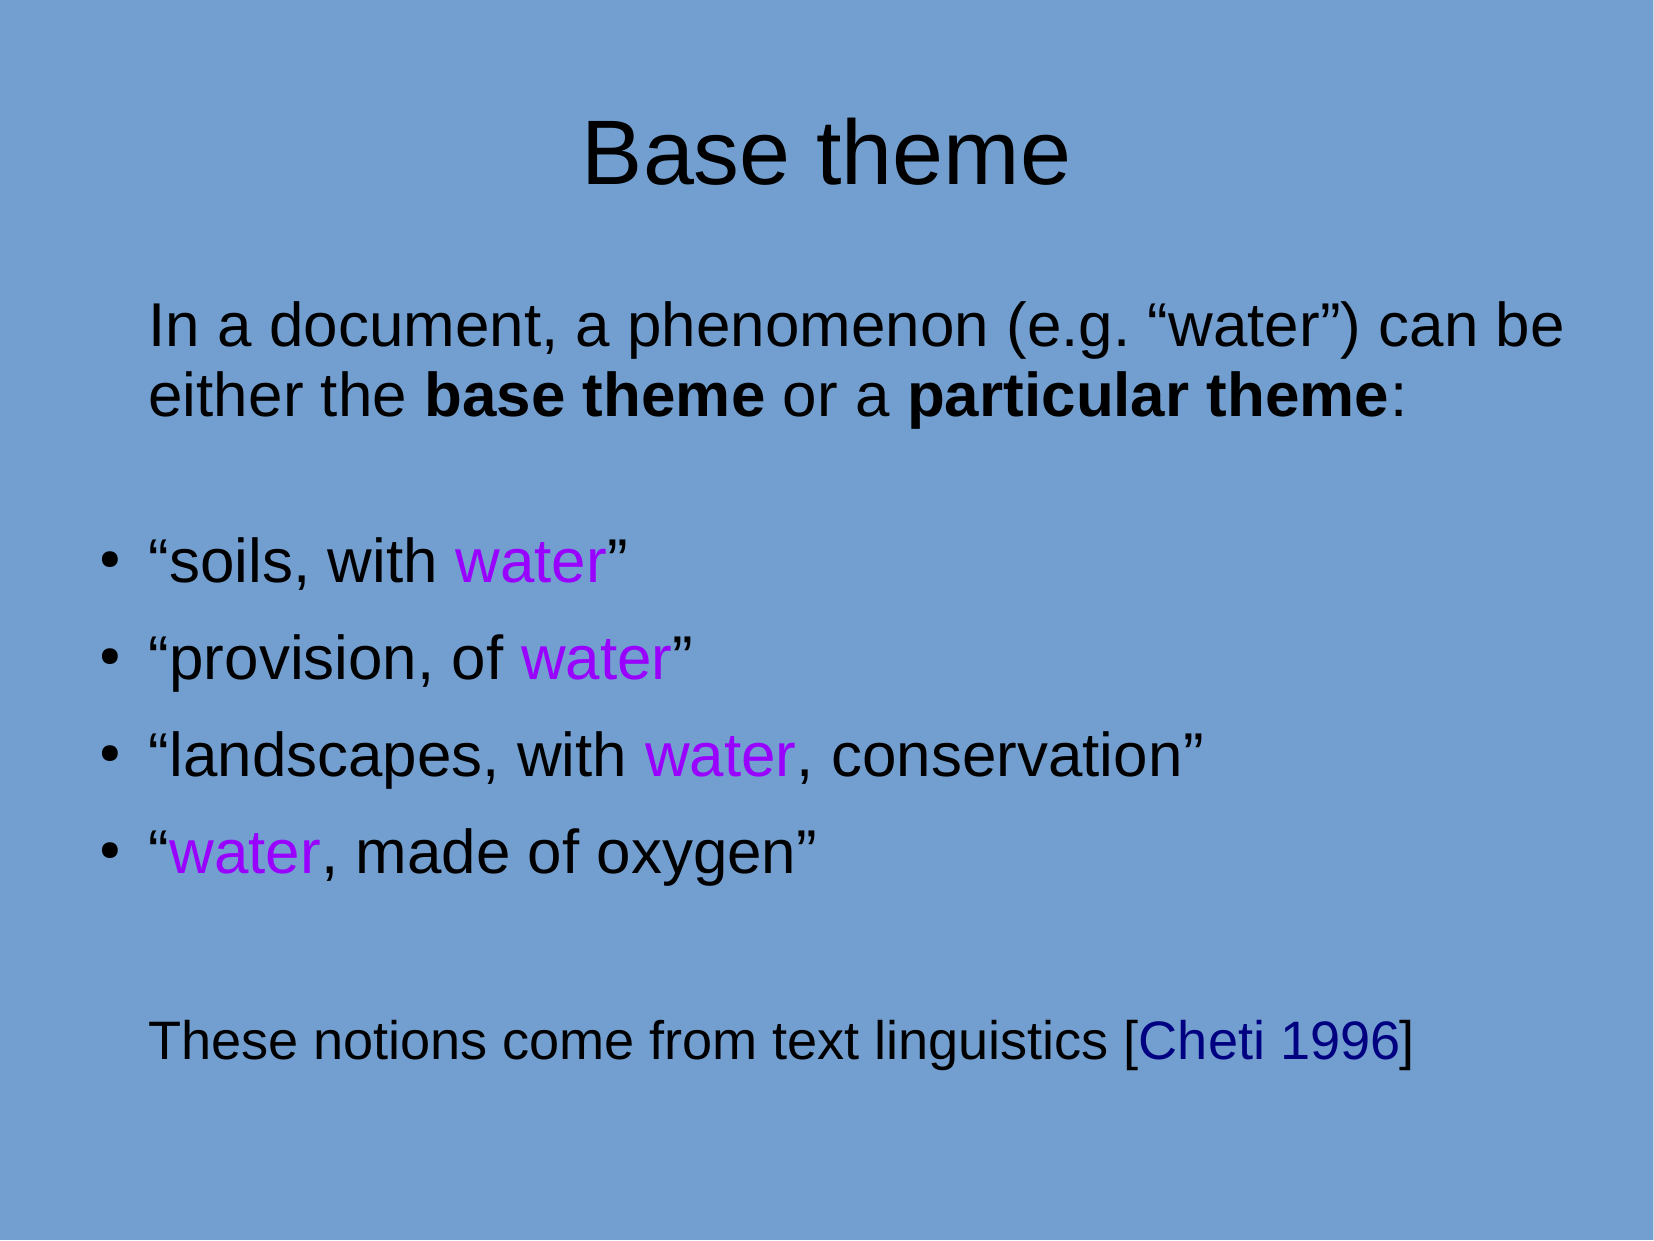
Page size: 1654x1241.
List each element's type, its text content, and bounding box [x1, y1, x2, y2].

list In a document, a phenomenon (e.g. “water”) can be either the base theme or a particular theme: “soils, with water” “provision, of water” “landscapes, with water, conservation” “water, made of oxygen” These notions come from text linguistics [Cheti 1996] [82, 290, 1583, 1146]
title Base theme [82, 49, 1571, 257]
